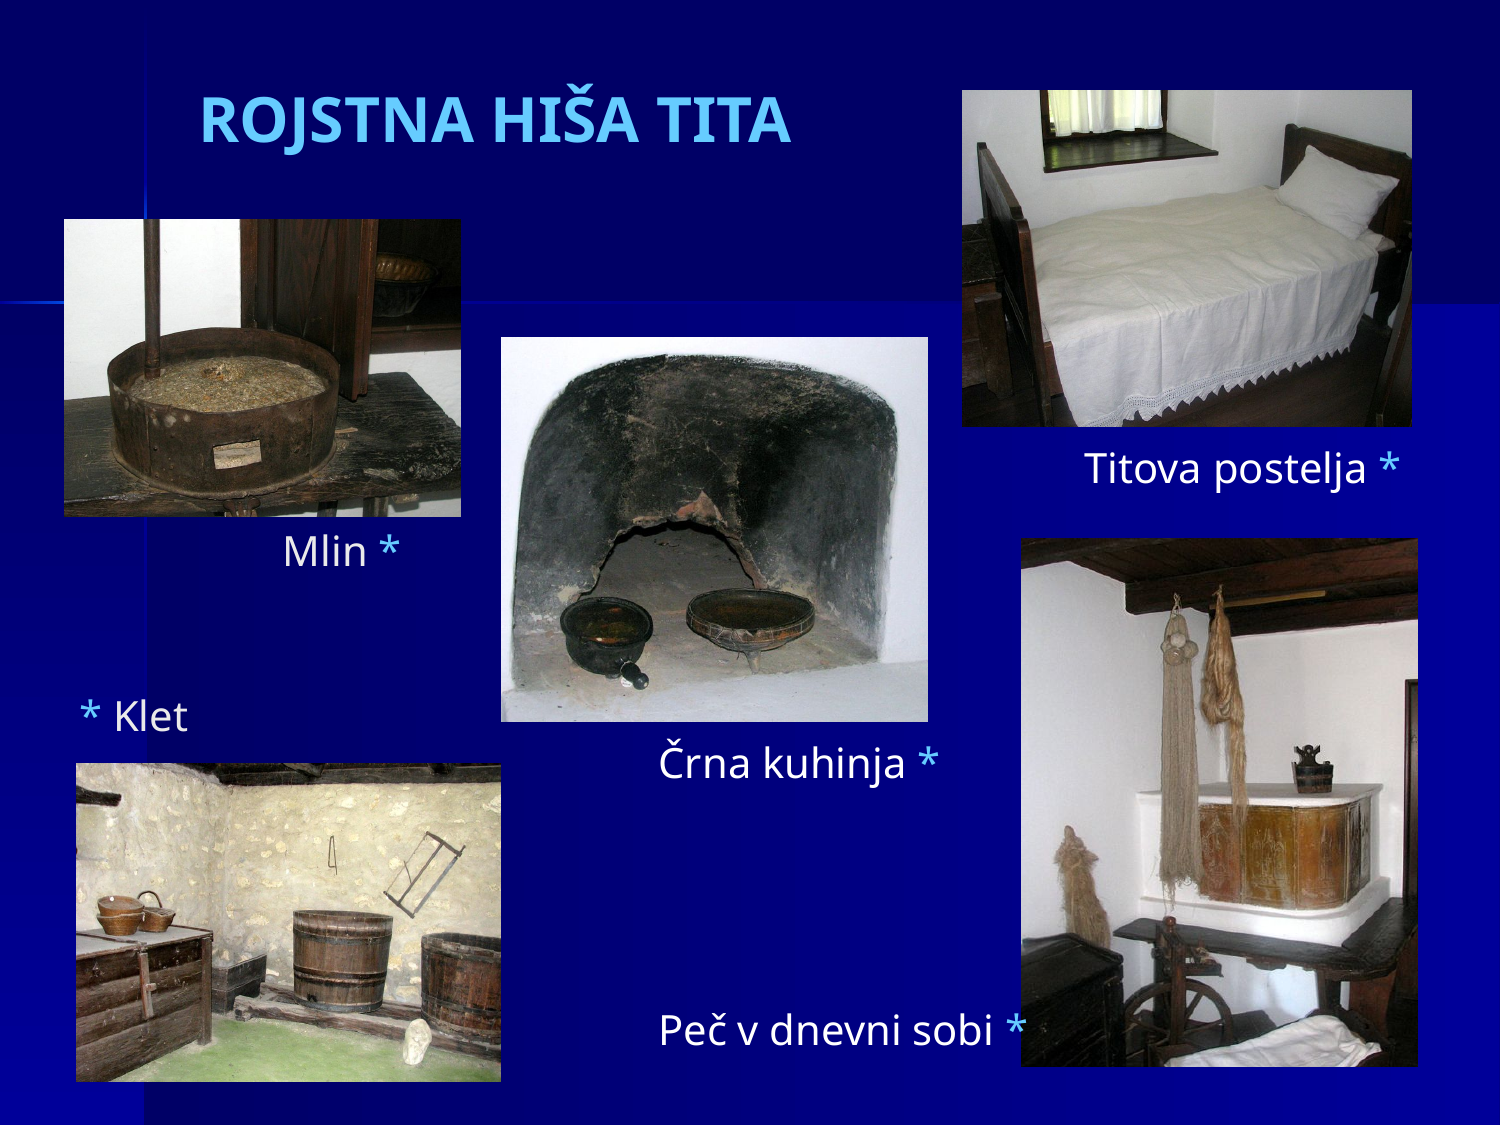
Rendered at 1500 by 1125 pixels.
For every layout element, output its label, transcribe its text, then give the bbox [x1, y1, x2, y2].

picture [501, 337, 928, 722]
picture [962, 90, 1412, 427]
picture [1021, 538, 1418, 1067]
text_box * Klet [64, 692, 470, 811]
picture [64, 219, 461, 517]
text_box Črna kuhinja * [643, 739, 1013, 858]
title ROJSTNA HIŠA TITA [183, 0, 1421, 235]
text_box Mlin * [53, 527, 458, 646]
text_box Peč v dnevni sobi * [643, 1006, 1049, 1125]
picture [76, 763, 501, 1082]
list Titova postelja * [1069, 444, 1438, 563]
